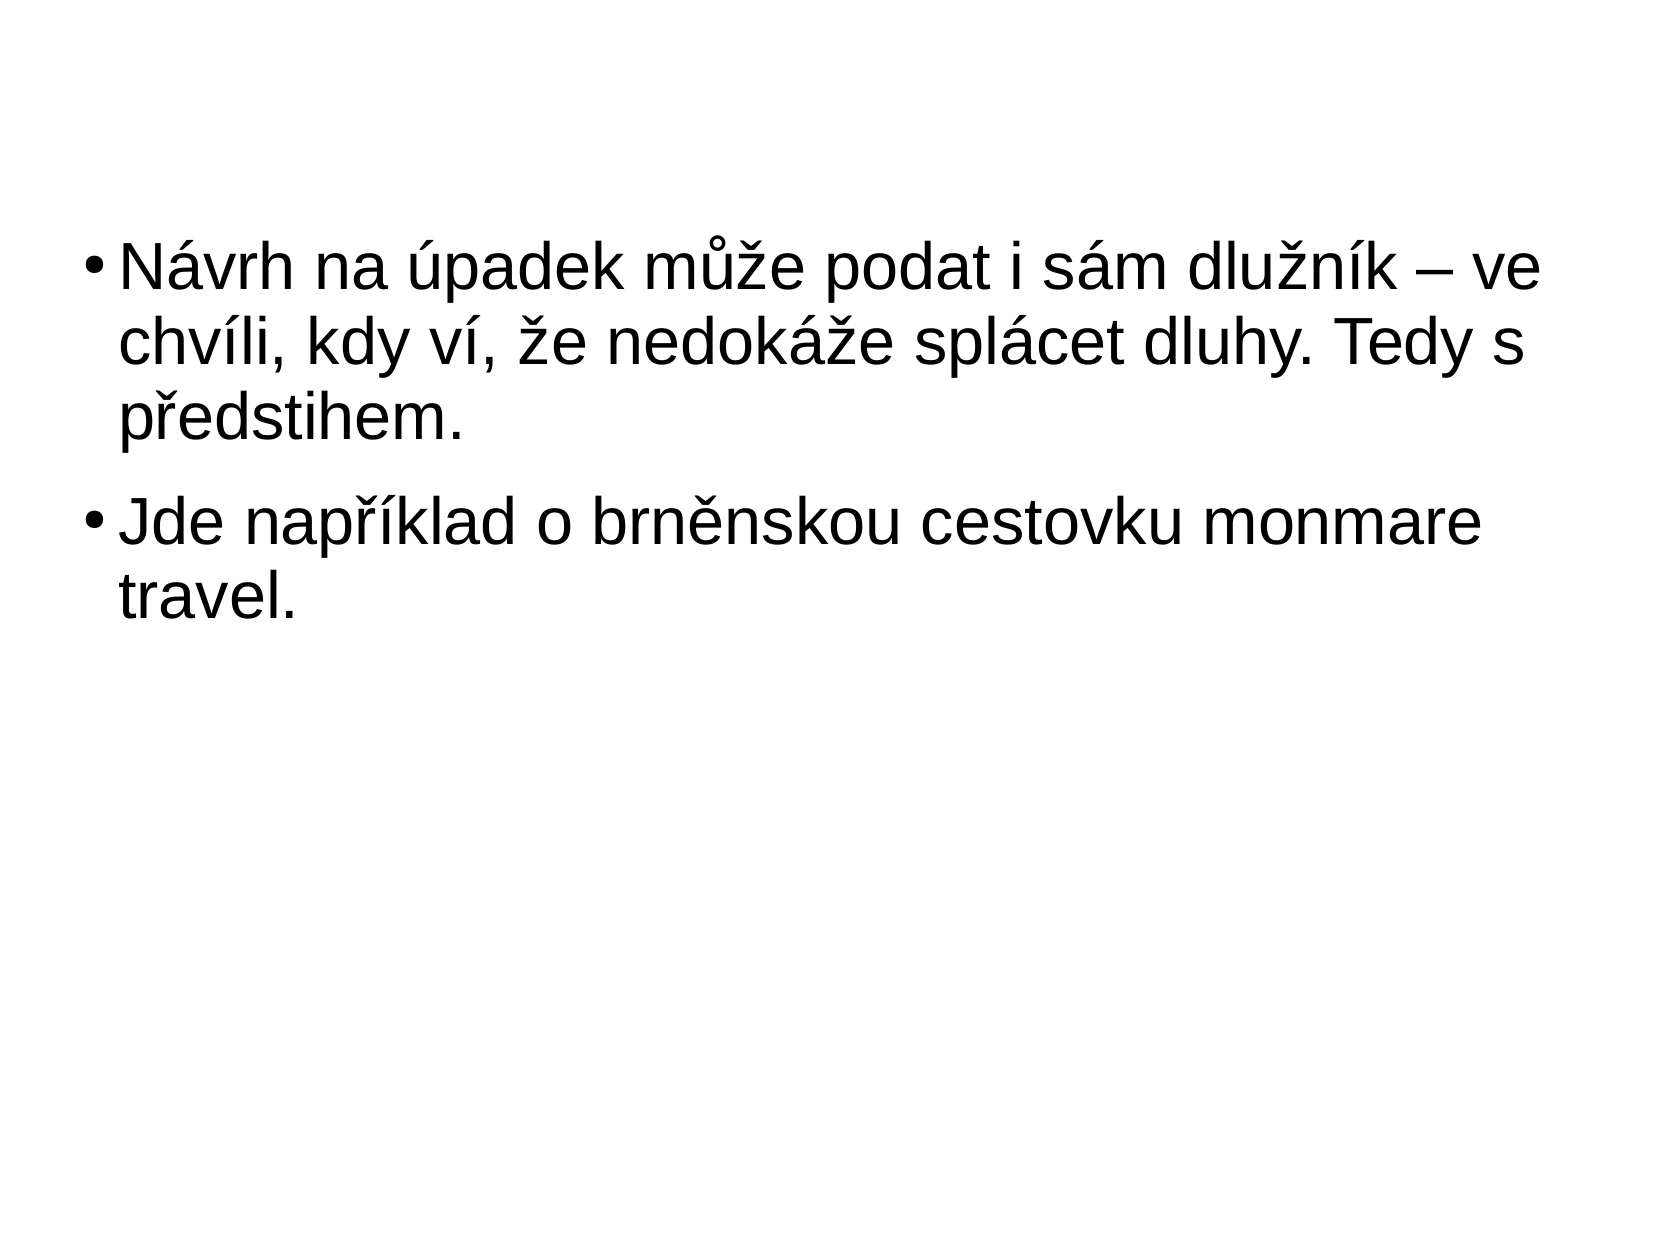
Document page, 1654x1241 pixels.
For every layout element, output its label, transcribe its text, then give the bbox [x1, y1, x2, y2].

subtitle Návrh na úpadek může podat i sám dlužník – ve chvíli, kdy ví, že nedokáže splácet dluhy. Tedy s předstihem. Jde například o brněnskou cestovku monmare travel. [82, 49, 1571, 1109]
